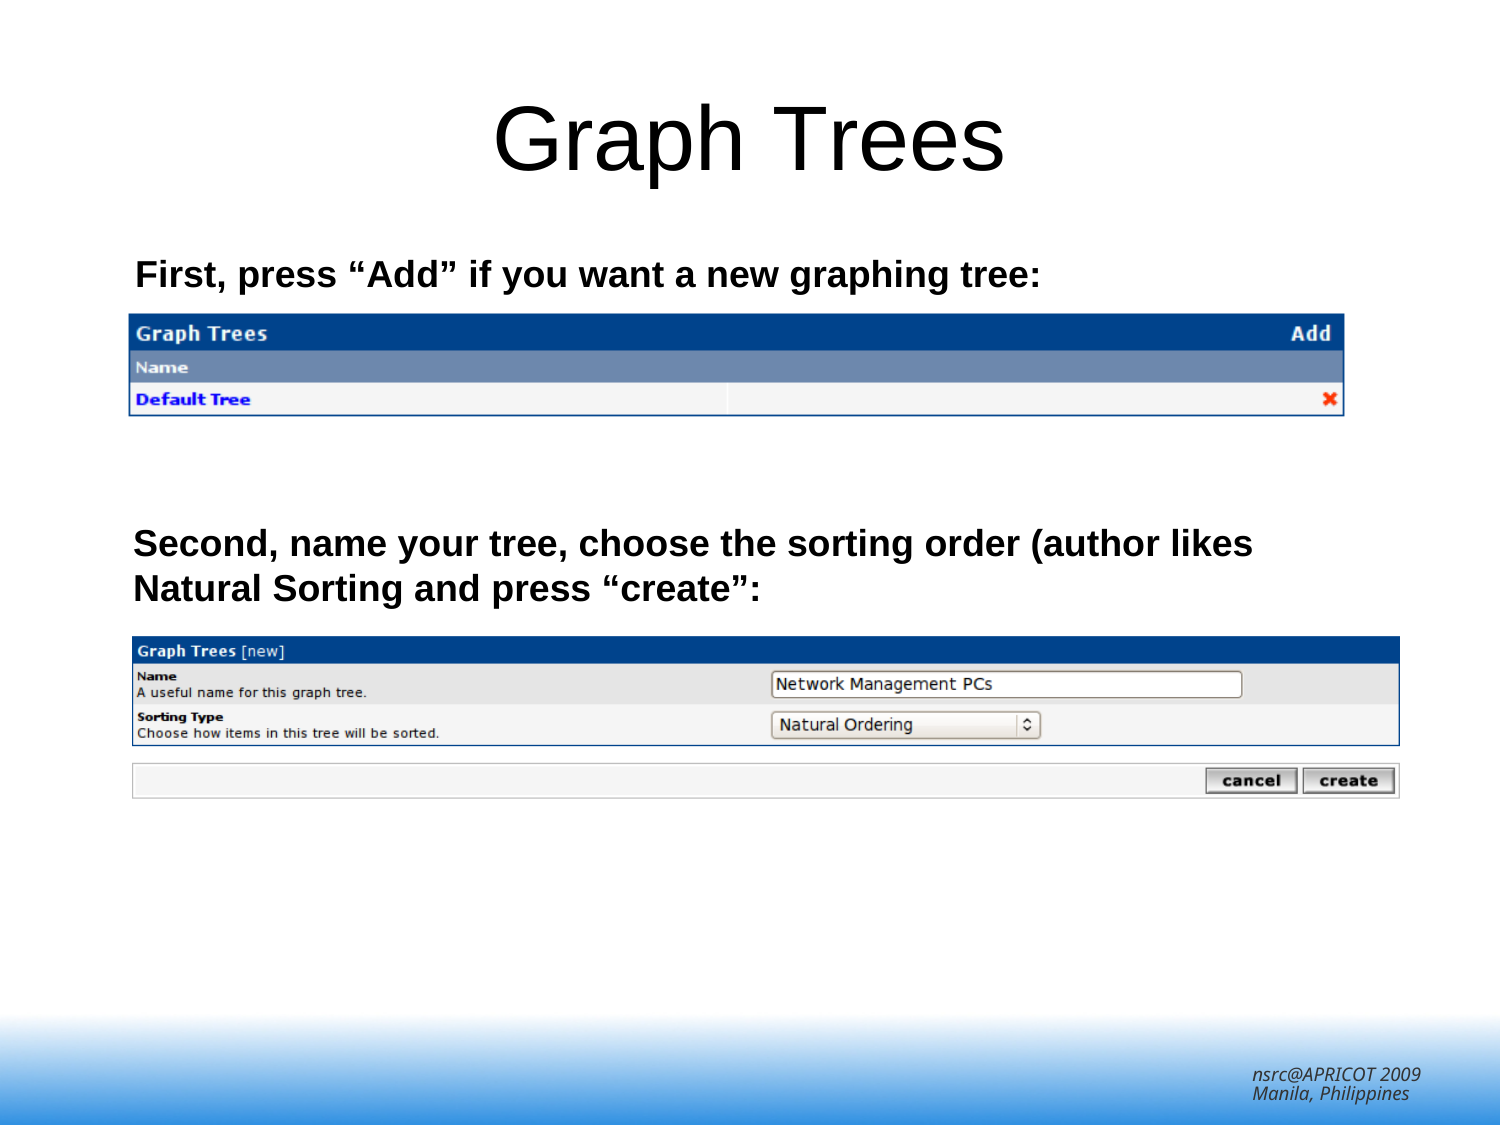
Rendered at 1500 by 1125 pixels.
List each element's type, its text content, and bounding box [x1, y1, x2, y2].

title Graph Trees [74, 45, 1425, 232]
picture [124, 309, 1348, 423]
picture [132, 635, 1400, 800]
picture [0, 1012, 1500, 1125]
text_box Second, name your tree, choose the sorting order (author likes Natural Sorting and press “create”: [118, 511, 1281, 616]
text_box First, press “Add” if you want a new graphing tree: [120, 242, 1283, 303]
